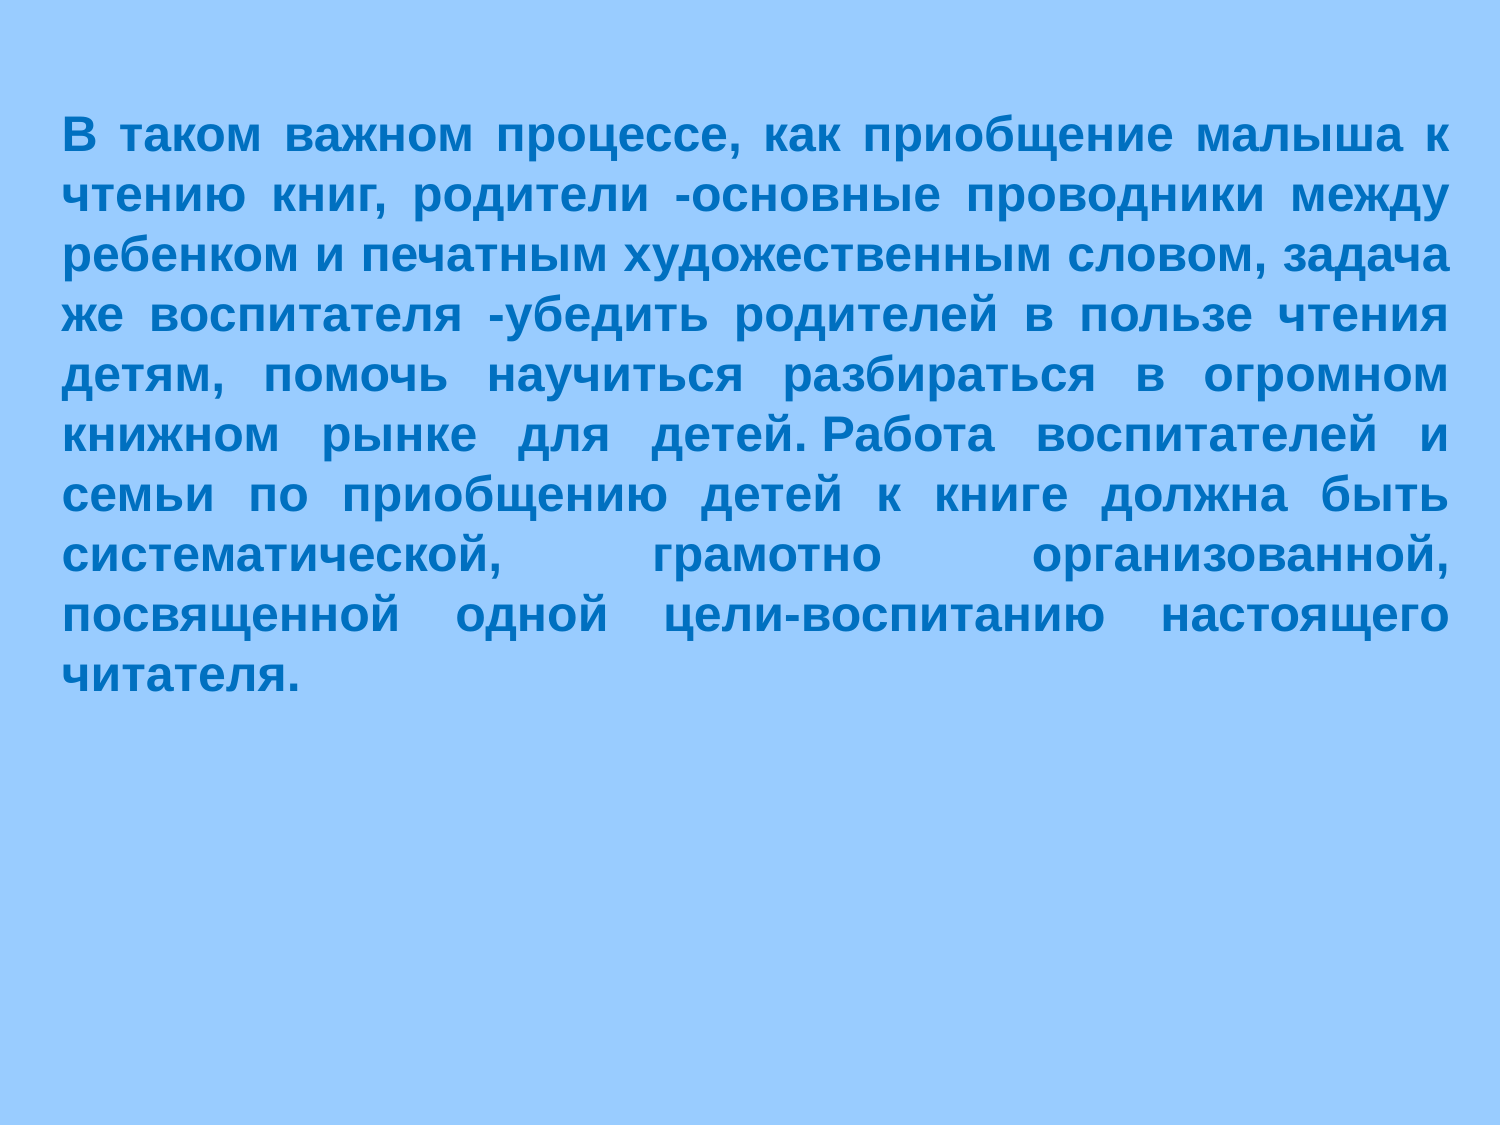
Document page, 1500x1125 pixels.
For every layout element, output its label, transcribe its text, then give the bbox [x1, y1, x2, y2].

text_box В таком важном процессе, как приобщение малыша к чтению книг, родители -основные проводники между ребенком и печатным художественным словом, задача же воспитателя -убедить родителей в пользе чтения детям, помочь научиться разбираться в огромном книжном рынке для детей. Работа воспитателей и семьи по приобщению детей к книге должна быть систематической, грамотно организованной, посвященной одной цели-воспитанию настоящего читателя. [46, 93, 1465, 709]
